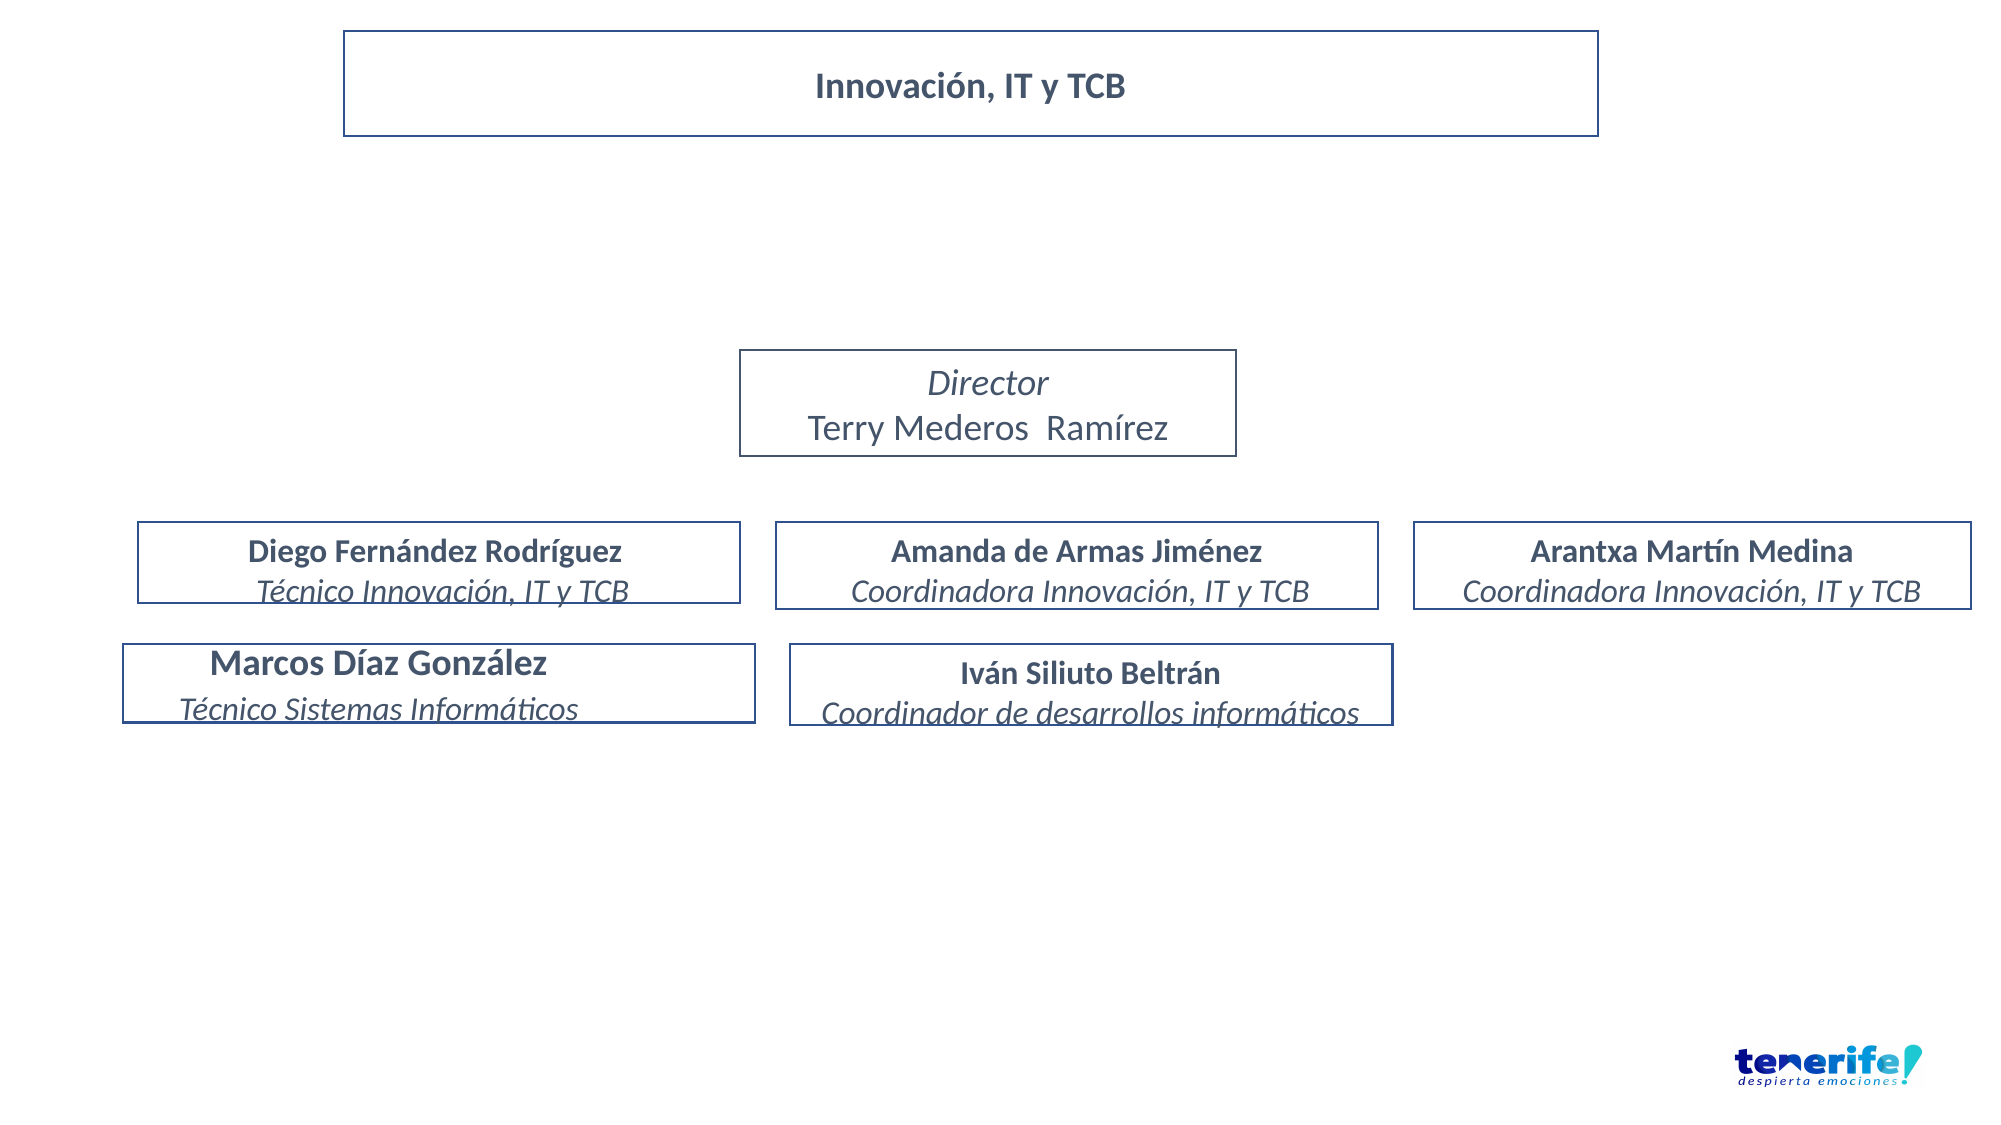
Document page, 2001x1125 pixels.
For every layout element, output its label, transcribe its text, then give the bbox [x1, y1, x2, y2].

text_box Director Terry Mederos Ramírez [740, 349, 1237, 456]
text_box Arantxa Martín Medina Coordinadora Innovación, IT y TCB [1414, 522, 1971, 609]
text_box Marcos Díaz González Técnico Sistemas Informáticos [0, 630, 844, 737]
text_box Diego Fernández Rodríguez Técnico Innovación, IT y TCB [138, 522, 740, 603]
text_box Iván Siliuto Beltrán Coordinador de desarrollos informáticos [790, 644, 1393, 725]
text_box Innovación, IT y TCB [344, 31, 1598, 136]
text_box Amanda de Armas Jiménez Coordinadora Innovación, IT y TCB [776, 522, 1378, 609]
picture [1730, 1041, 1926, 1089]
